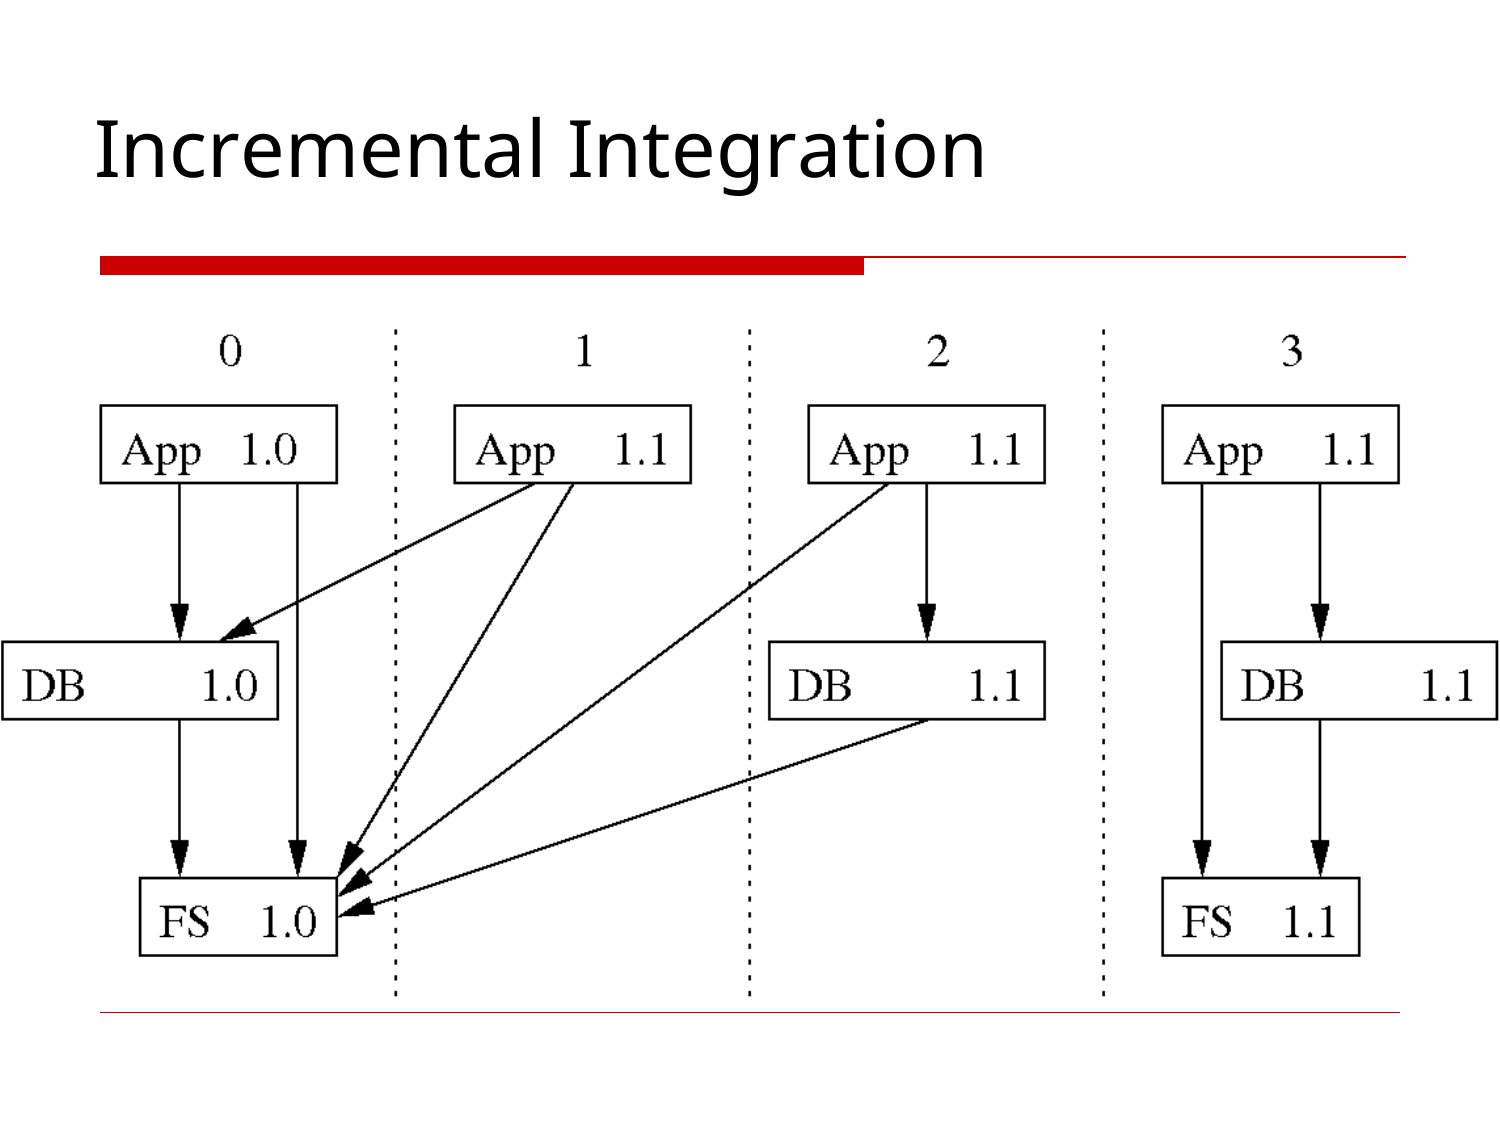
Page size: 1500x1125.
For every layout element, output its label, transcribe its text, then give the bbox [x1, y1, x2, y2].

title Incremental Integration [94, 51, 1407, 243]
picture [0, 0, 1500, 1125]
